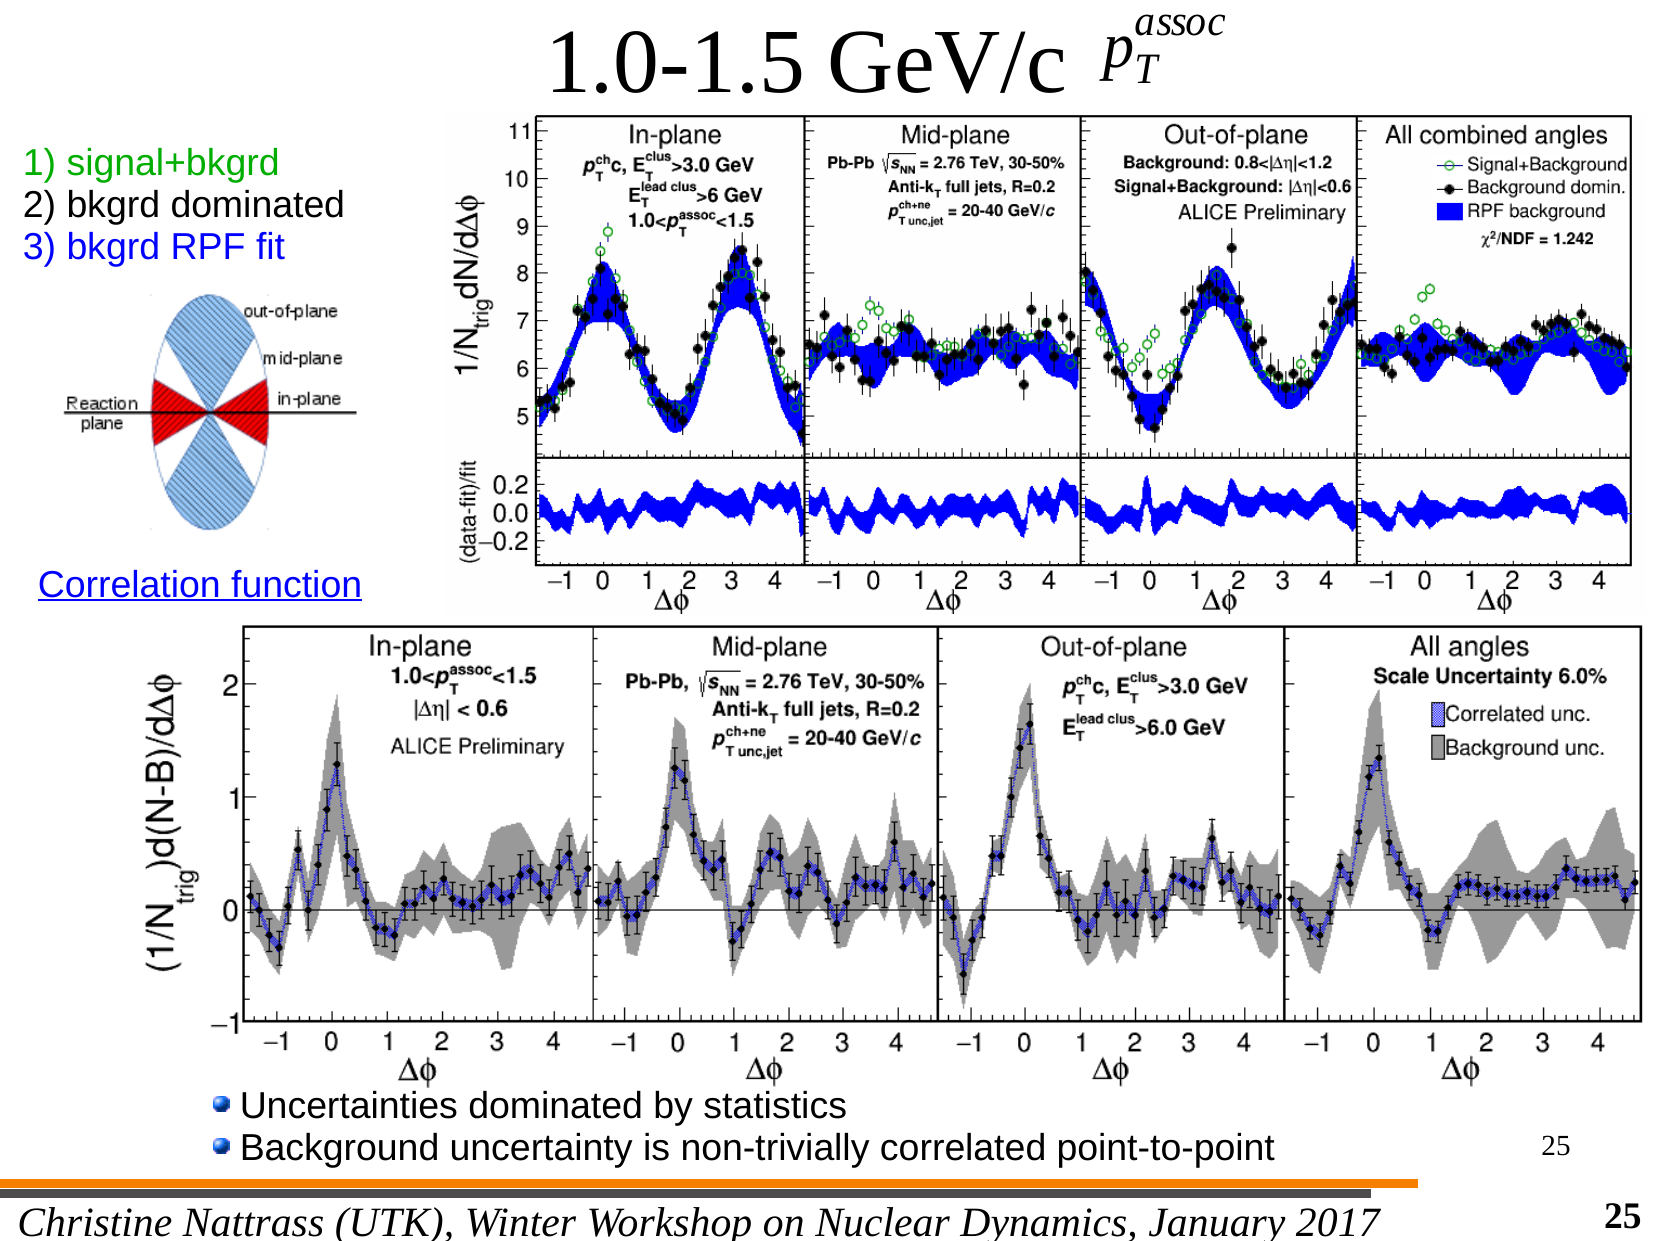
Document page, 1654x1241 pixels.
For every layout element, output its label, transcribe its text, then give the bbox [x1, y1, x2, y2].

text_box Correlation function [23, 556, 378, 617]
picture [142, 623, 1646, 1093]
picture [213, 1138, 230, 1154]
picture [213, 1096, 230, 1112]
text_box 1) signal+bkgrd 2) bkgrd dominated 3) bkgrd RPF fit [8, 134, 384, 420]
text_box Uncertainties dominated by statistics Background uncertainty is non-trivially correlated point-to-point [198, 1077, 1291, 1180]
title 1.0-1.5 GeV/c [82, 0, 1554, 151]
picture [445, 113, 1646, 614]
picture [40, 285, 391, 548]
chart [1079, 0, 1260, 101]
